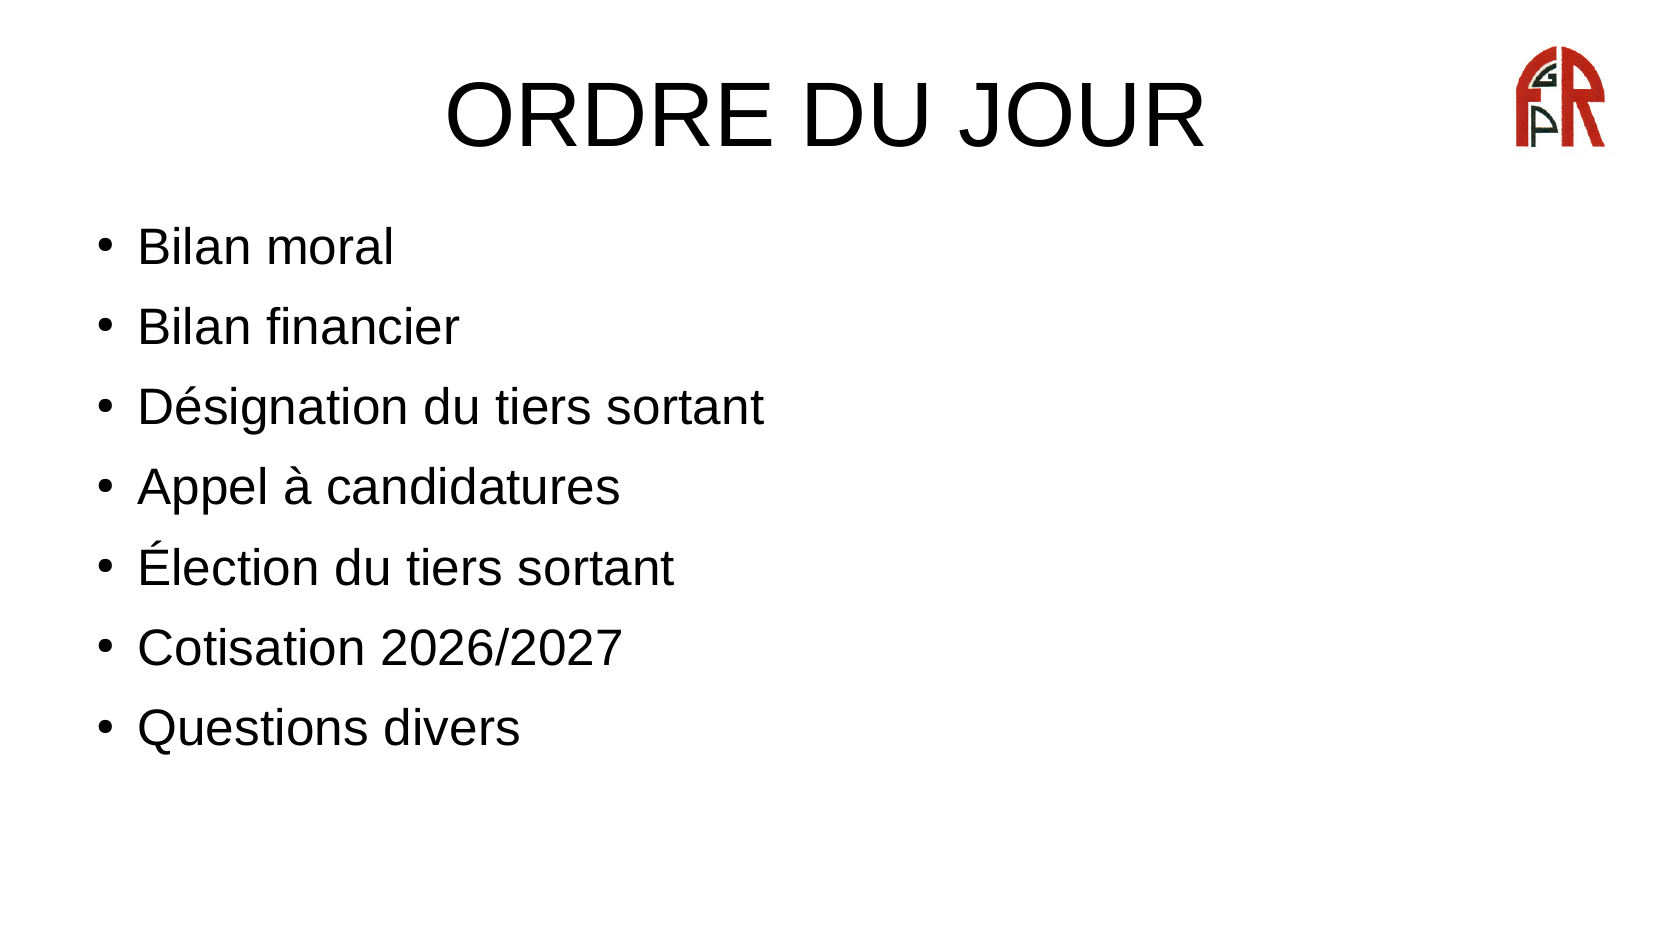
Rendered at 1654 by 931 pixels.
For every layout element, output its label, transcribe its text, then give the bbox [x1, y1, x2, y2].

list Bilan moral Bilan financier Désignation du tiers sortant Appel à candidatures Élection du tiers sortant Cotisation 2026/2027 Questions divers [82, 217, 1571, 758]
title ORDRE DU JOUR [82, 37, 1571, 193]
picture [1505, 37, 1618, 156]
